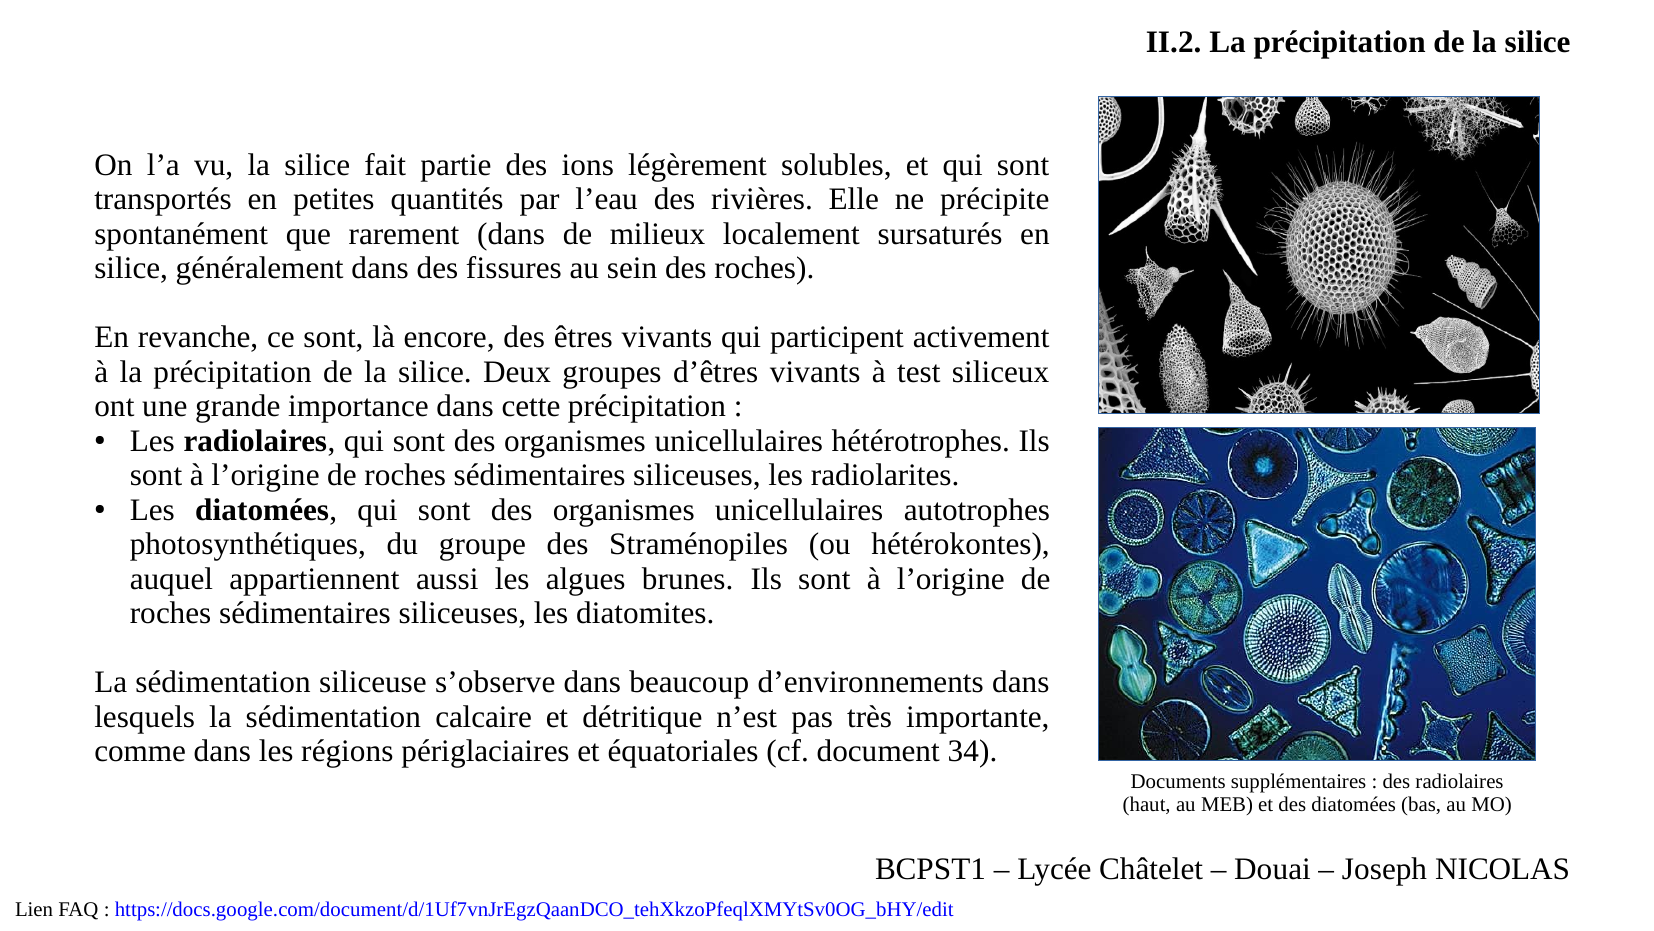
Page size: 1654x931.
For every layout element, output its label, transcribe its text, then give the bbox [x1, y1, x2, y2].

text_box II.2. La précipitation de la silice [637, 5, 1572, 78]
picture [1485, 427, 1507, 435]
picture [1098, 96, 1540, 414]
text_box Documents supplémentaires : des radiolaires (haut, au MEB) et des diatomées (bas, au MO) [1110, 769, 1524, 839]
text_box BCPST1 – Lycée Châtelet – Douai – Joseph NICOLAS [637, 832, 1571, 905]
picture [1098, 427, 1536, 761]
text_box On l’a vu, la silice fait partie des ions légèrement solubles, et qui sont transportés en petites quantités par l’eau des rivières. Elle ne précipite spontanément que rarement (dans de milieux localement sursaturés en silice, généralement dans des fissures au sein des roches). En revanche, ce sont, là encore, des êtres vivants qui participent activement à la précipitation de la silice. Deux groupes d’êtres vivants à test siliceux ont une grande importance dans cette précipitation : Les radiolaires, qui sont des organismes unicellulaires hétérotrophes. Ils sont à l’origine de roches sédimentaires siliceuses, les radiolarites. Les diatomées, qui sont des organismes unicellulaires autotrophes photosynthétiques, du groupe des Straménopiles (ou hétérokontes), auquel appartiennent aussi les algues brunes. Ils sont à l’origine de roches sédimentaires siliceuses, les diatomites. La sédimentation siliceuse s’observe dans beaucoup d’environnements dans lesquels la sédimentation calcaire et détritique n’est pas très importante, comme dans les régions périglaciaires et équatoriales (cf. document 34). [94, 147, 1052, 803]
text_box Lien FAQ : https://docs.google.com/document/d/1Uf7vnJrEgzQaanDCO_tehXkzoPfeqlXMYtSv0OG_bHY/edit [0, 897, 993, 931]
